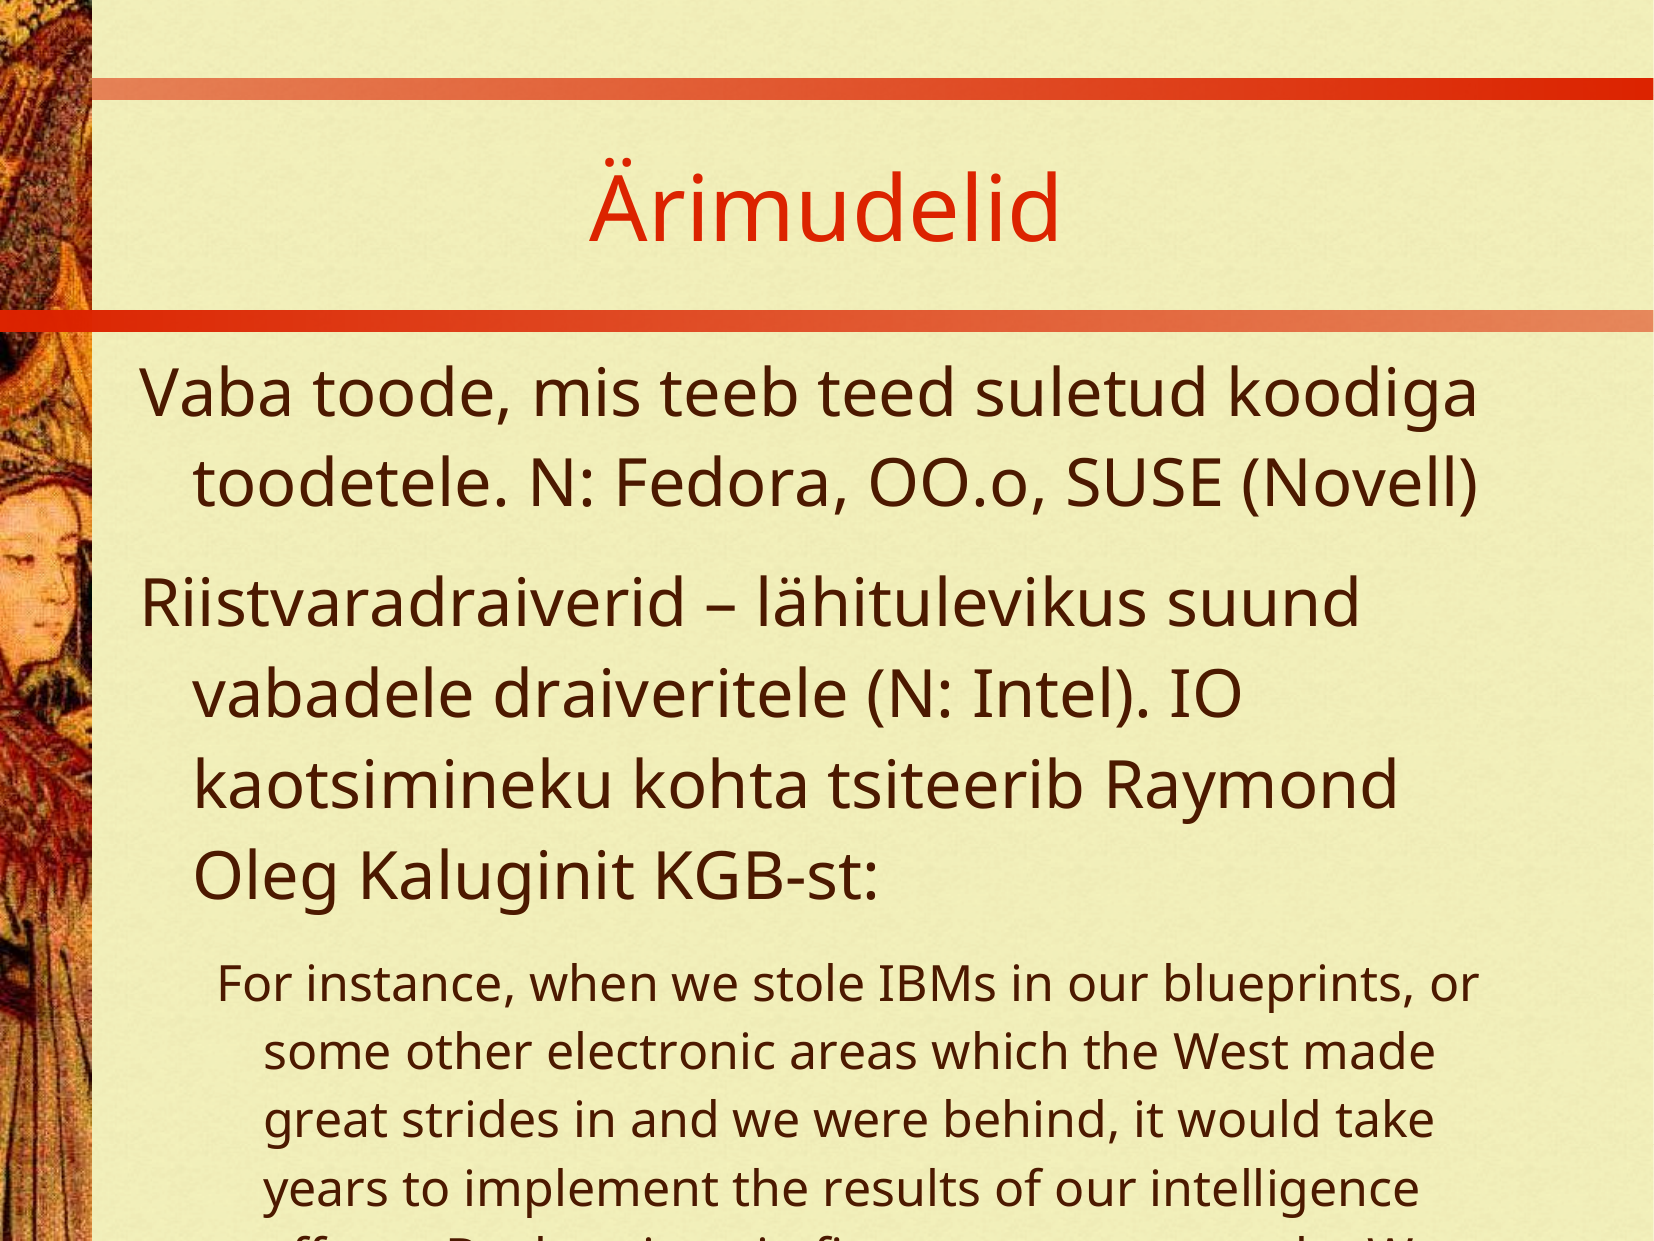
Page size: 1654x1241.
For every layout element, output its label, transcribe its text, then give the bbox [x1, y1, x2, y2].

list Vaba toode, mis teeb teed suletud koodiga toodetele. N: Fedora, OO.o, SUSE (Novell) Riistvaradraiverid – lähitulevikus suund vabadele draiveritele (N: Intel). IO kaotsimineku kohta tsiteerib Raymond Oleg Kaluginit KGB-st: For instance, when we stole IBMs in our blueprints, or some other electronic areas which the West made great strides in and we were behind, it would take years to implement the results of our intelligence efforts. By that time, in five or seven years, the West would go forward, and we would have to steal again and again, and we'd fall behind more and more. [121, 344, 1534, 1154]
picture [0, 0, 1654, 310]
picture [0, 332, 1654, 1241]
title Ärimudelid [121, 110, 1534, 303]
